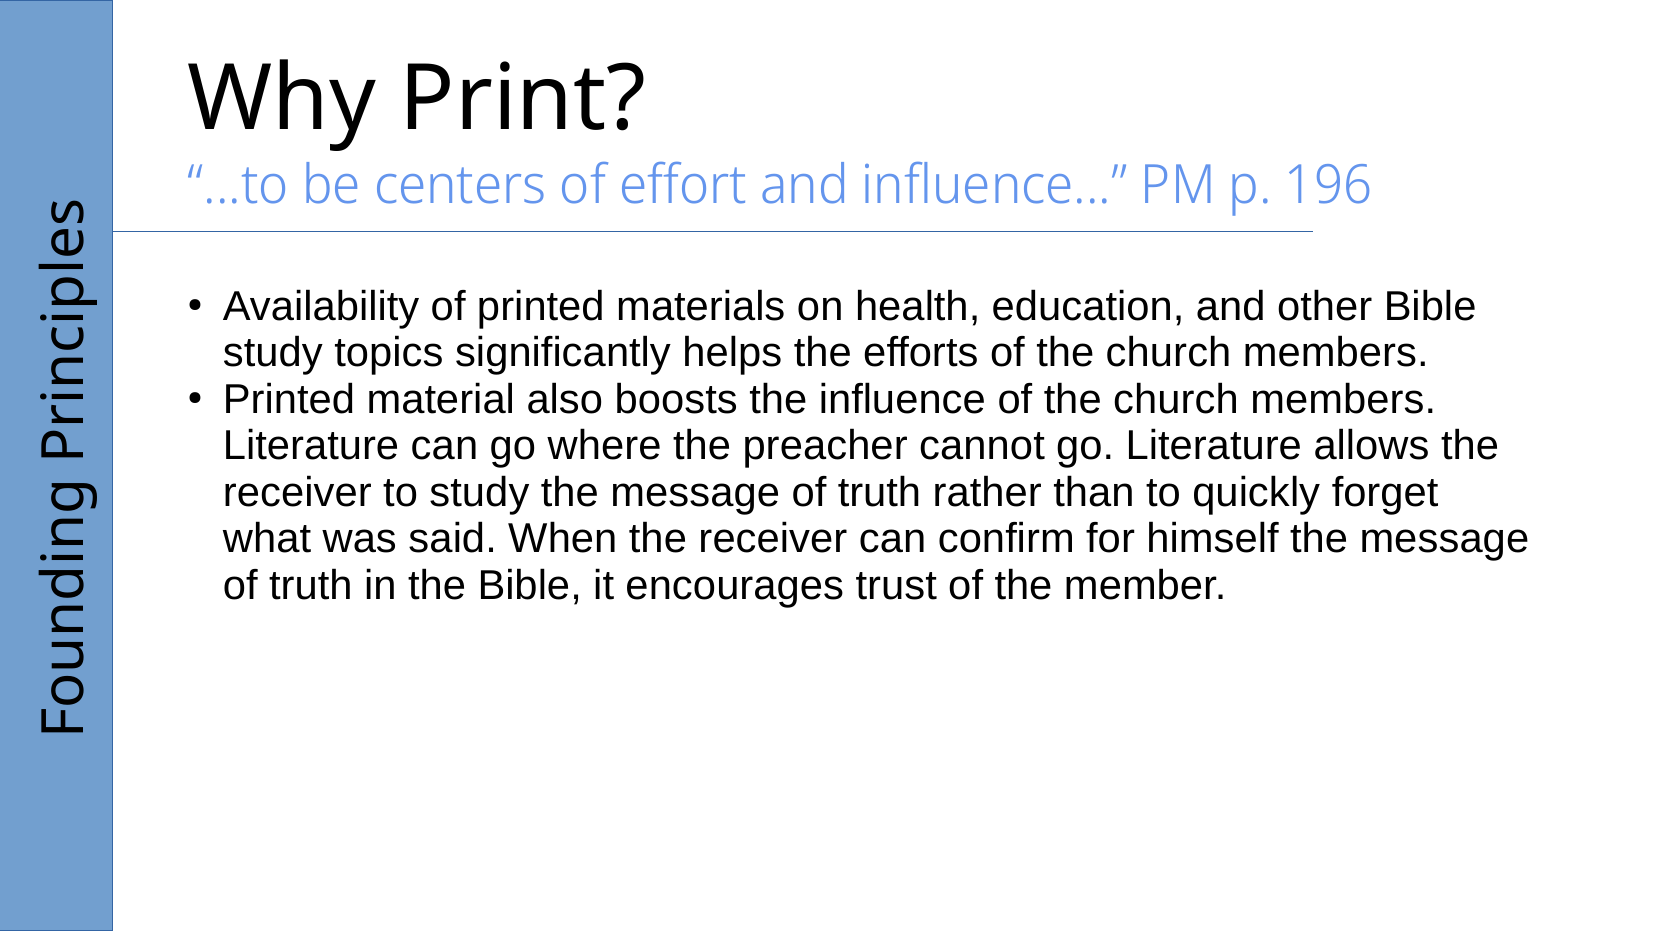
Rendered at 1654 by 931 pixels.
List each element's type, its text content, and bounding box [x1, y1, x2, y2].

text_box [0, 0, 113, 931]
subtitle Availability of printed materials on health, education, and other Bible study topics significantly helps the efforts of the church members. Printed material also boosts the influence of the church members. Literature can go where the preacher cannot go. Literature allows the receiver to study the message of truth rather than to quickly forget what was said. When the receiver can confirm for himself the message of truth in the Bible, it encourages trust of the member. [187, 282, 1538, 887]
title Why Print? [187, 33, 1571, 125]
title “...to be centers of effort and influence...” PM p. 196 [187, 125, 1571, 239]
text_box Founding Principles [13, 37, 105, 901]
